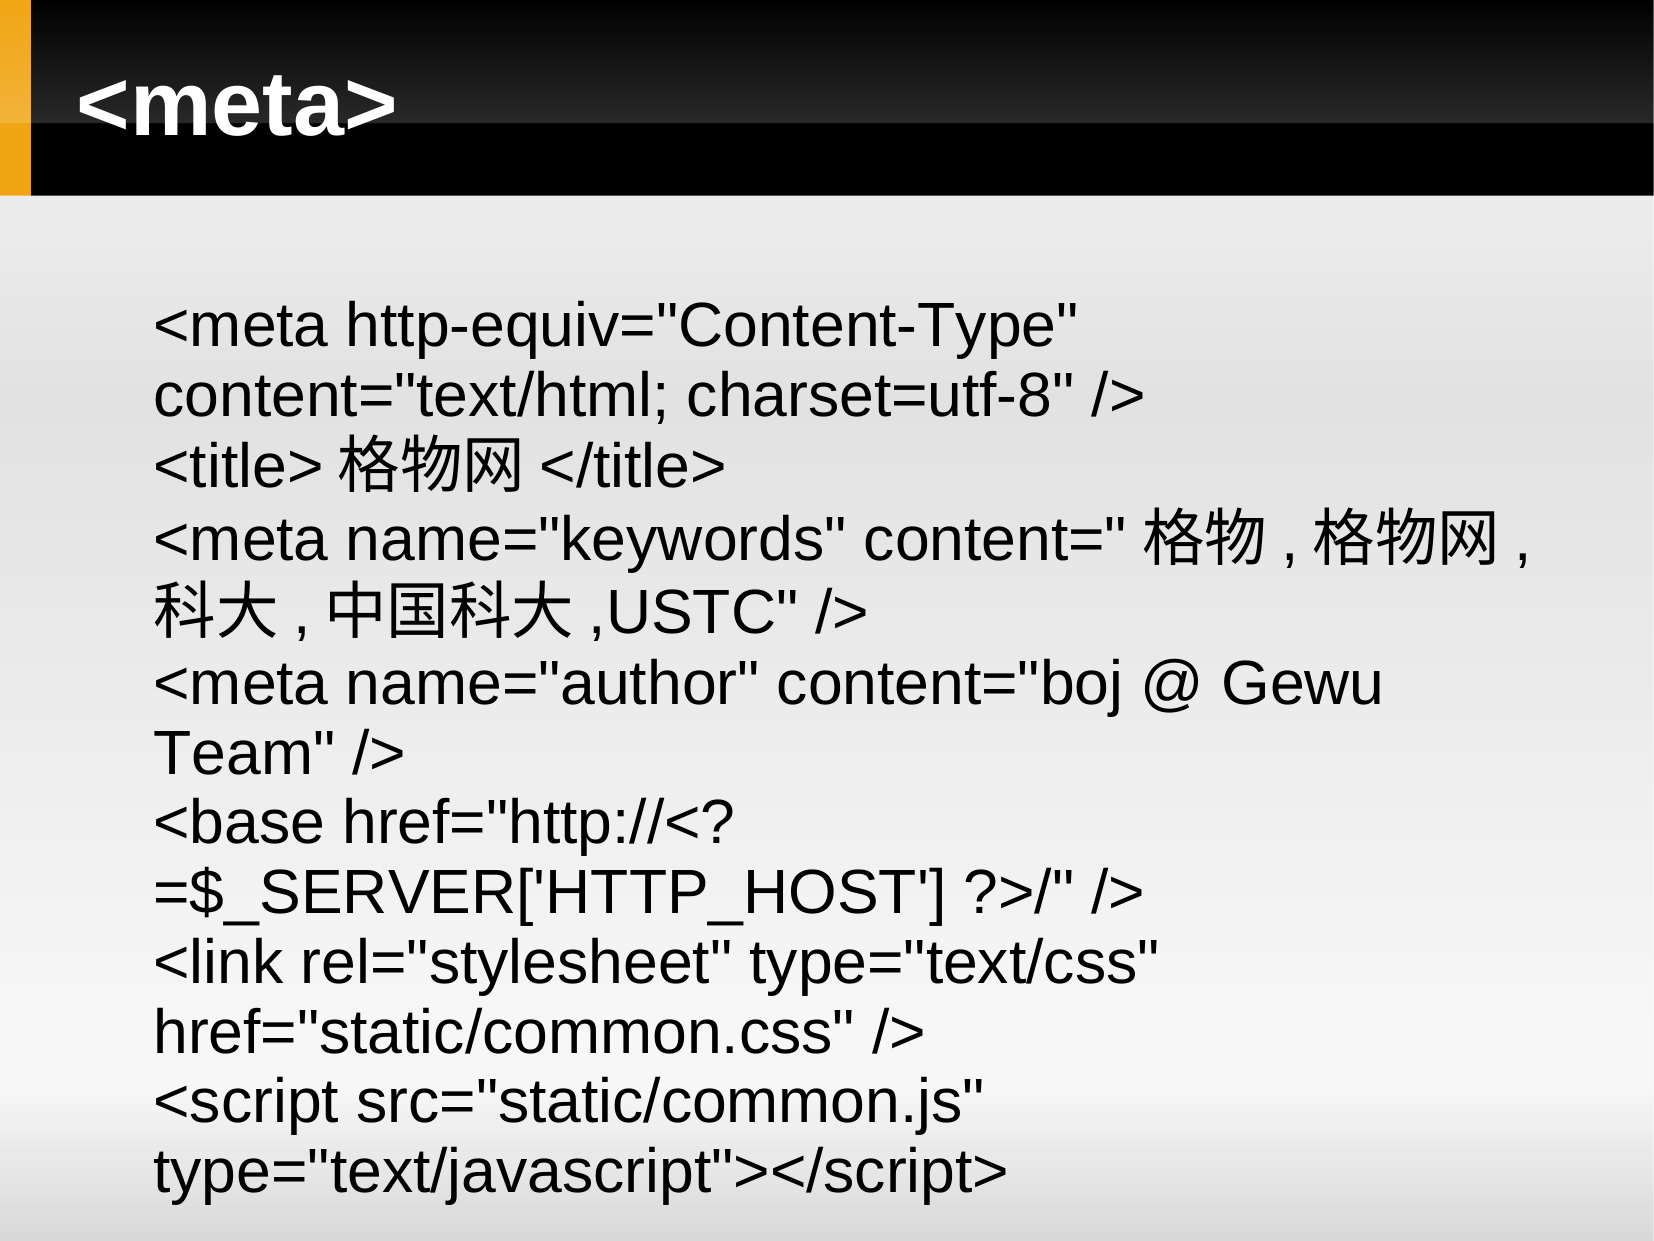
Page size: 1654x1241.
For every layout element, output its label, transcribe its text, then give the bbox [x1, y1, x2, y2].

list <meta http-equiv="Content-Type" content="text/html; charset=utf-8" /> <title>格物网</title> <meta name="keywords" content="格物,格物网,科大,中国科大,USTC" /> <meta name="author" content="boj @ Gewu Team" /> <base href="http://<?=$_SERVER['HTTP_HOST'] ?>/" /> <link rel="stylesheet" type="text/css" href="static/common.css" /> <script src="static/common.js" type="text/javascript"></script> [82, 290, 1571, 1206]
picture [0, 0, 1654, 1241]
title <meta> [76, 0, 1565, 208]
